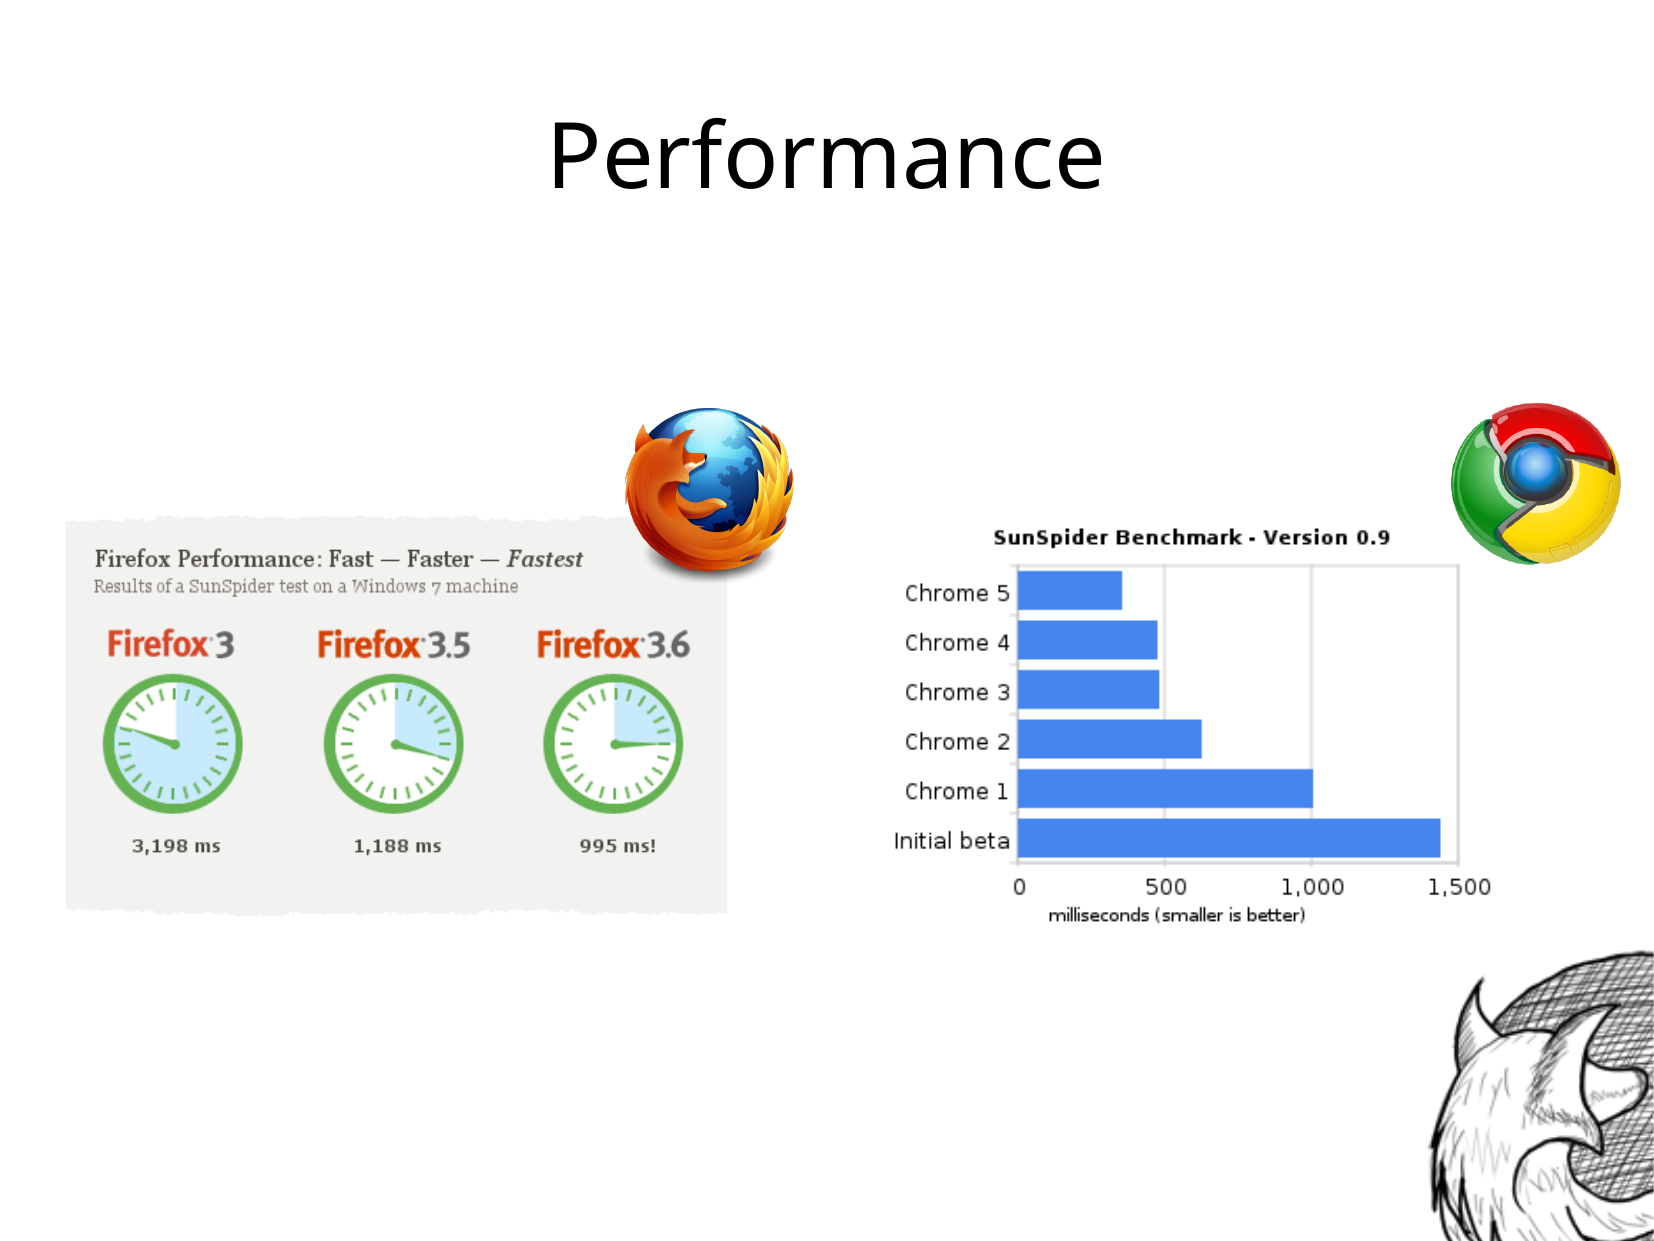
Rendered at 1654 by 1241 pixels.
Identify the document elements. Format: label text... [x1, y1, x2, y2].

title Performance [82, 49, 1571, 257]
picture [59, 407, 798, 921]
picture [882, 394, 1654, 1241]
